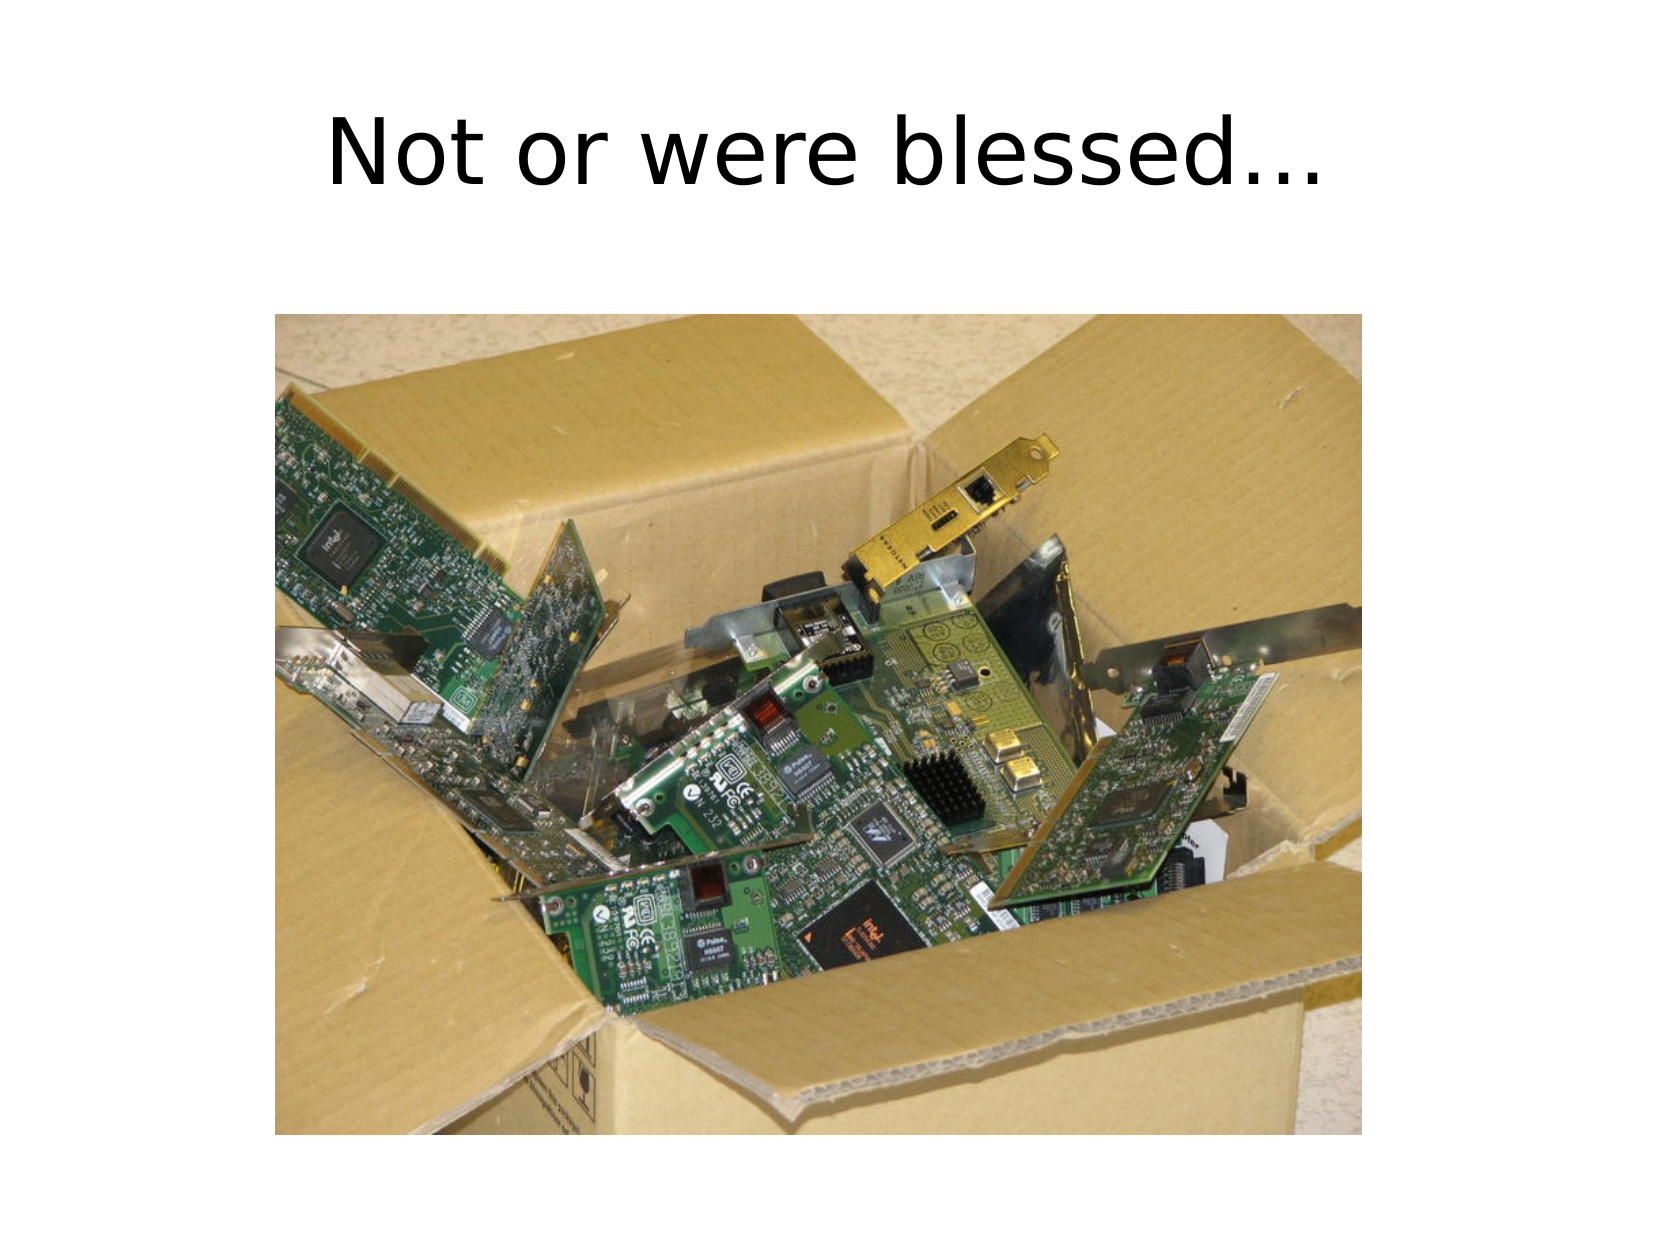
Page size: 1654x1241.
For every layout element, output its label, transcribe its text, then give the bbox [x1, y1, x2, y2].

picture [275, 314, 1362, 1135]
title Not or were blessed... [82, 49, 1571, 257]
